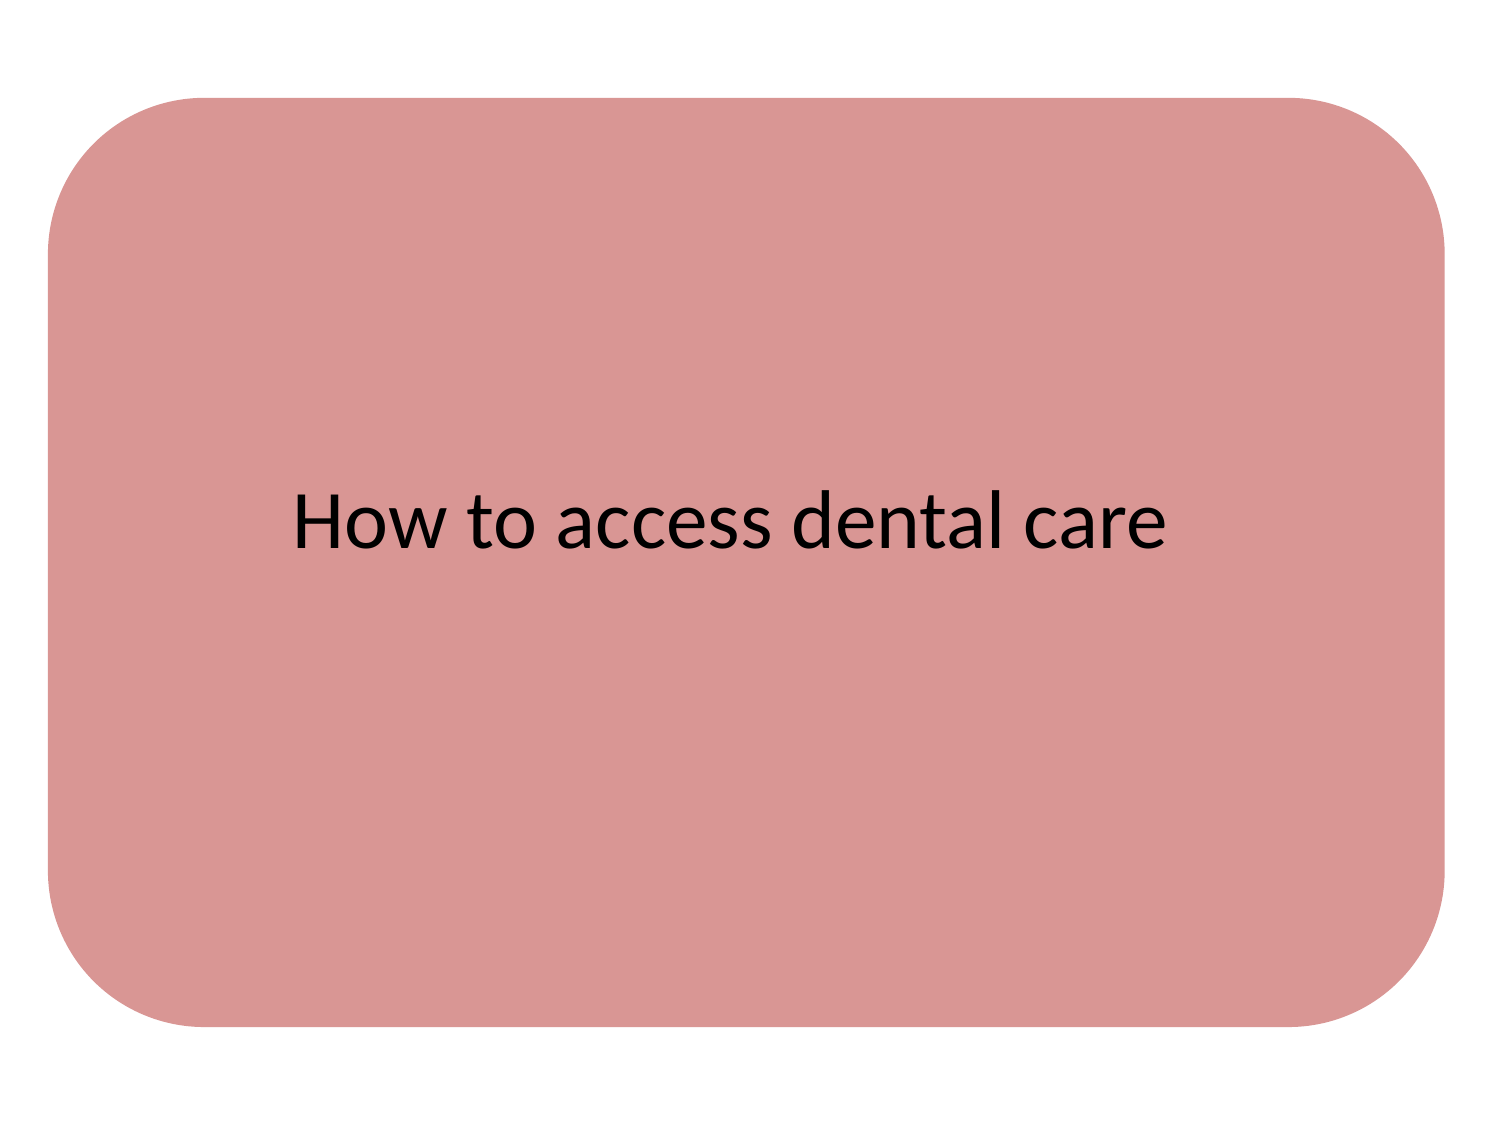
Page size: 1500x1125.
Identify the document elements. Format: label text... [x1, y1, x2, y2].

text_box How to access dental care [278, 469, 1309, 574]
text_box [50, 99, 1443, 1025]
